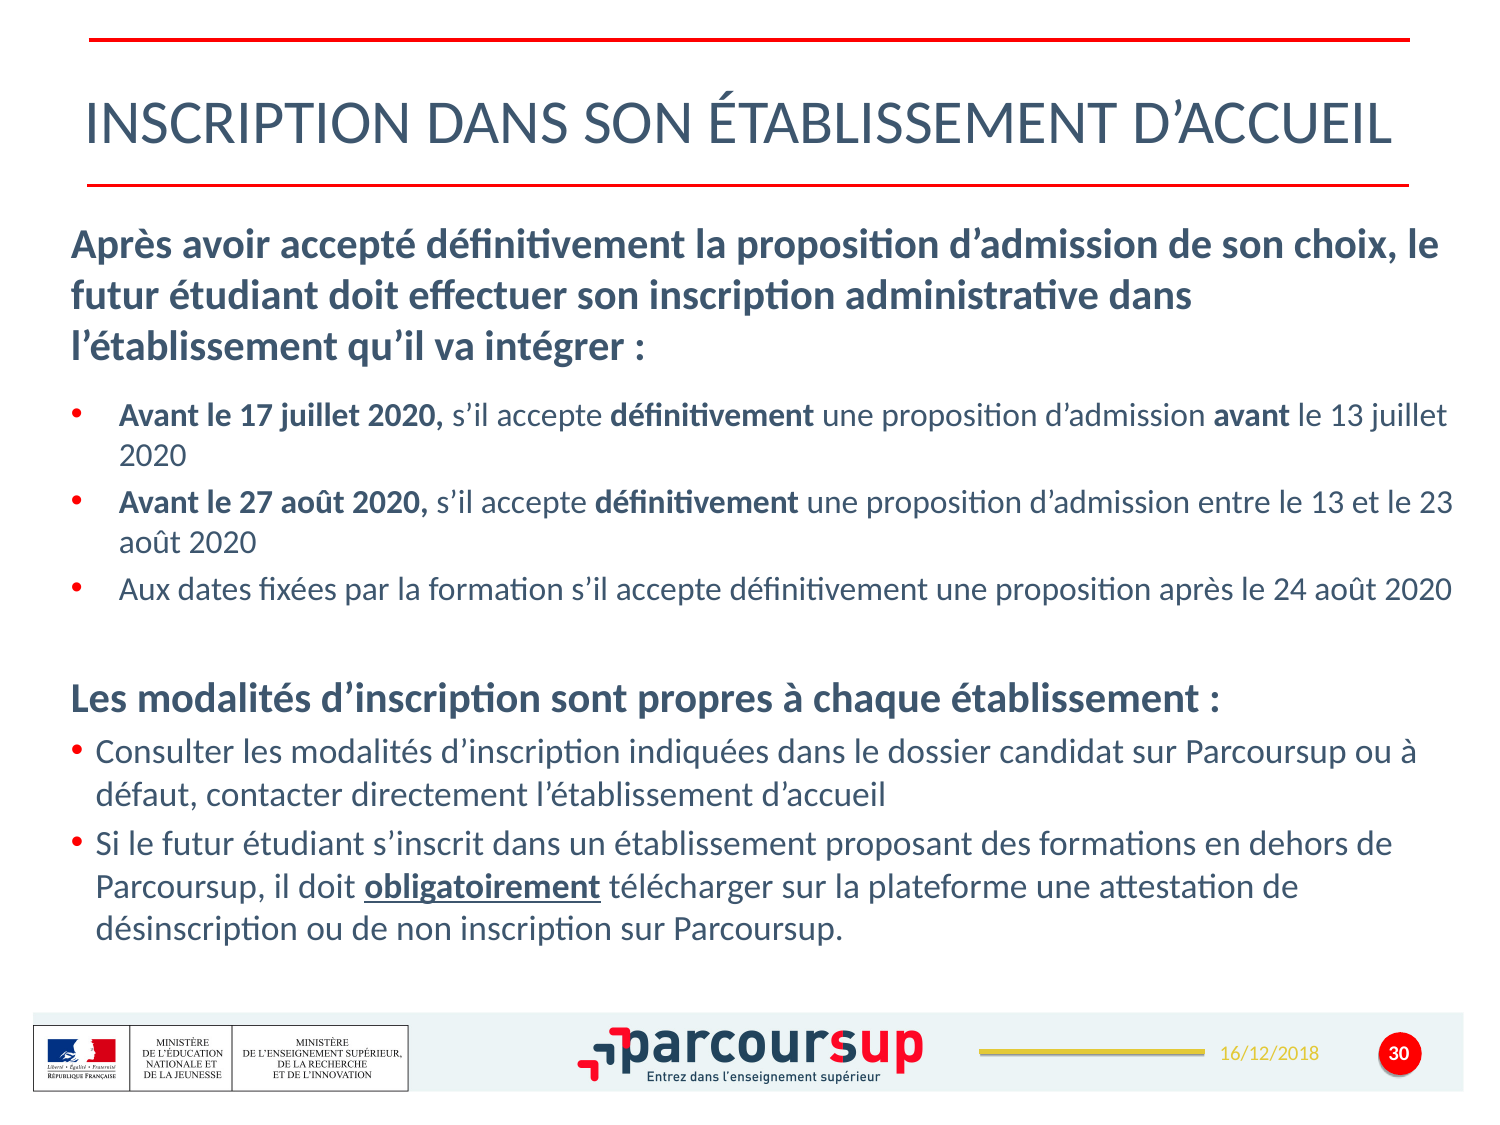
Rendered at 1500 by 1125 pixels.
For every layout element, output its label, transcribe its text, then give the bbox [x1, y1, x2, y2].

list Après avoir accepté définitivement la proposition d’admission de son choix, le futur étudiant doit effectuer son inscription administrative dans l’établissement qu’il va intégrer : Avant le 17 juillet 2020, s’il accepte définitivement une proposition d’admission avant le 13 juillet 2020 Avant le 27 août 2020, s’il accepte définitivement une proposition d’admission entre le 13 et le 23 août 2020 Aux dates fixées par la formation s’il accepte définitivement une proposition après le 24 août 2020 Les modalités d’inscription sont propres à chaque établissement : Consulter les modalités d’inscription indiquées dans le dossier candidat sur Parcoursup ou à défaut, contacter directement l’établissement d’accueil Si le futur étudiant s’inscrit dans un établissement proposant des formations en dehors de Parcoursup, il doit obligatoirement télécharger sur la plateforme une attestation de désinscription ou de non inscription sur Parcoursup. [55, 208, 1480, 998]
title Inscription dans son établissement d’accueil [69, 12, 1429, 208]
picture [0, 0, 1499, 1124]
slide_number <numéro> [1368, 1031, 1430, 1074]
